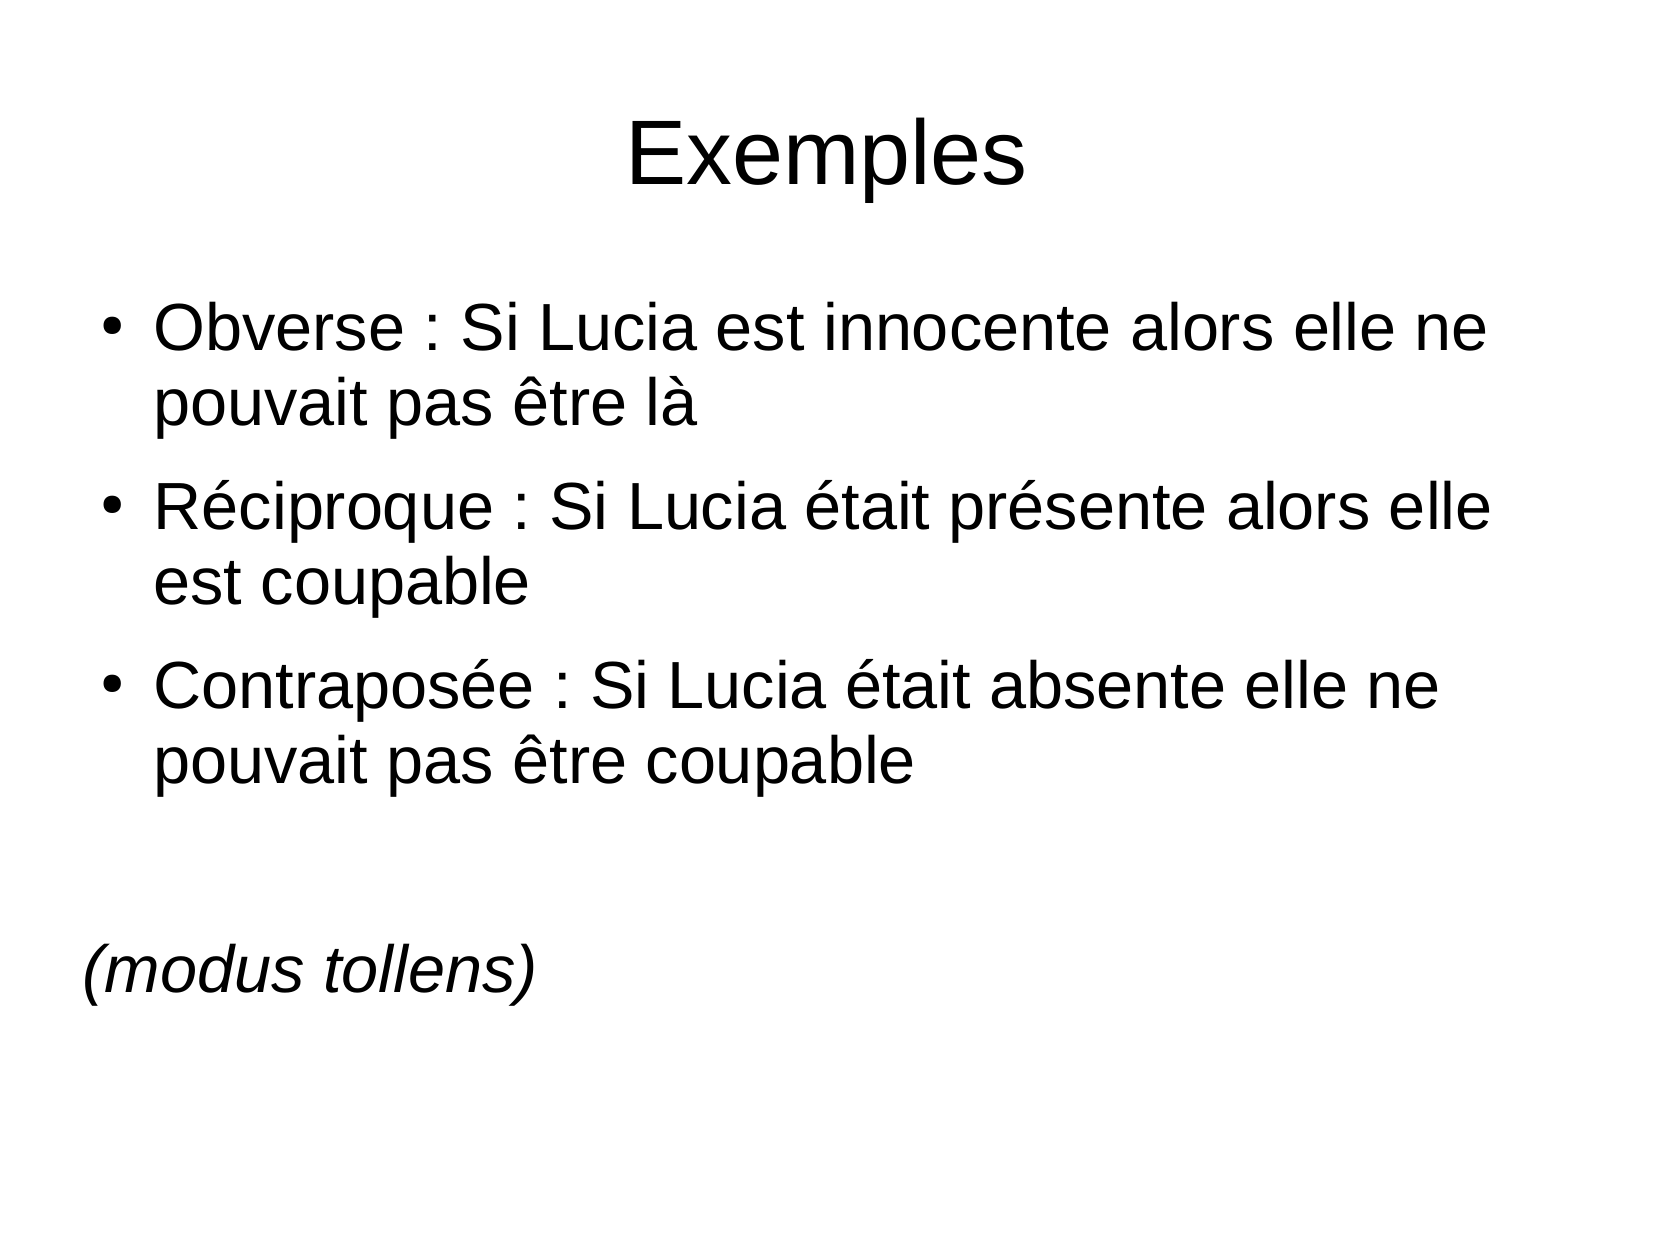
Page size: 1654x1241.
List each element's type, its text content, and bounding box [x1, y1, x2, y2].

title Exemples [82, 49, 1571, 257]
list Obverse : Si Lucia est innocente alors elle ne pouvait pas être là Réciproque : Si Lucia était présente alors elle est coupable Contraposée : Si Lucia était absente elle ne pouvait pas être coupable (modus tollens) [82, 290, 1571, 1010]
